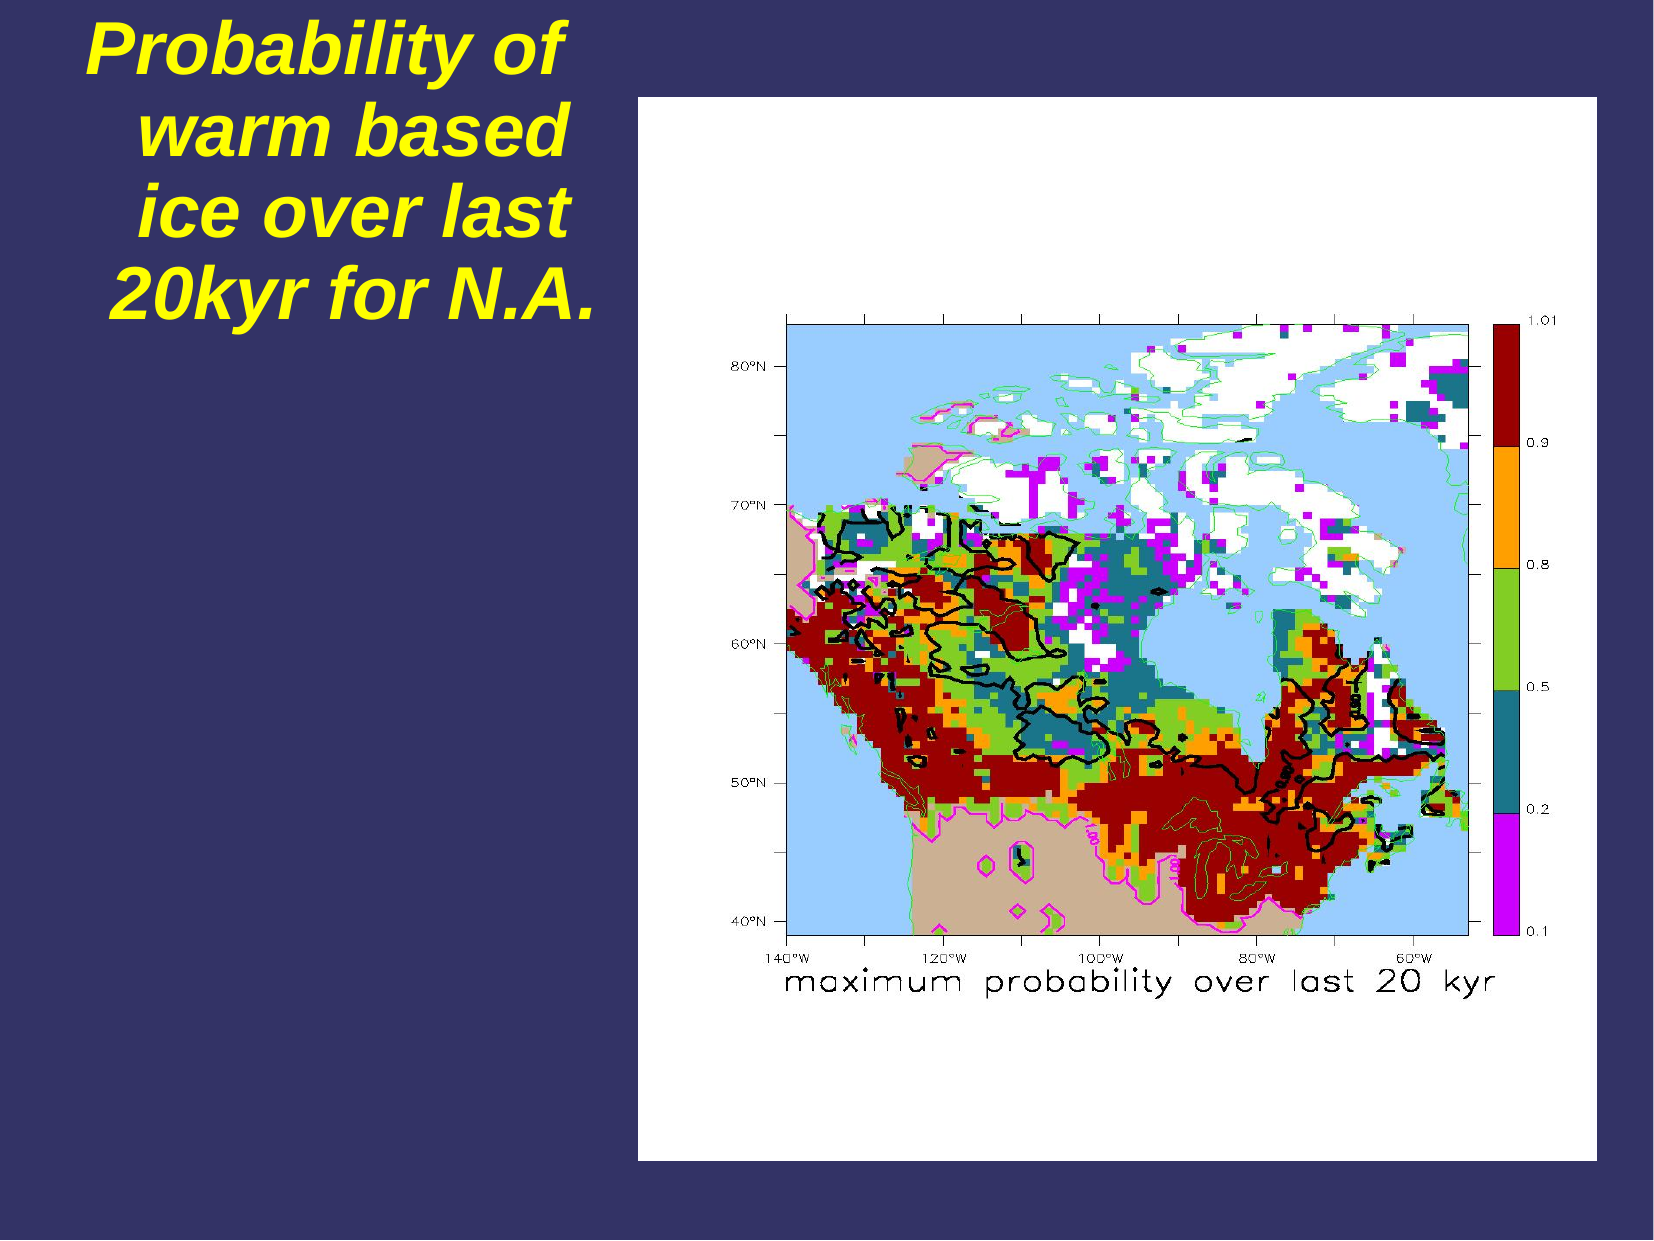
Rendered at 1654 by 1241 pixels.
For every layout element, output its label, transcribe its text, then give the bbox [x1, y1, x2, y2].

picture [638, 97, 1597, 1162]
title Probability of warm based ice over last 20kyr for N.A. [29, 8, 621, 337]
